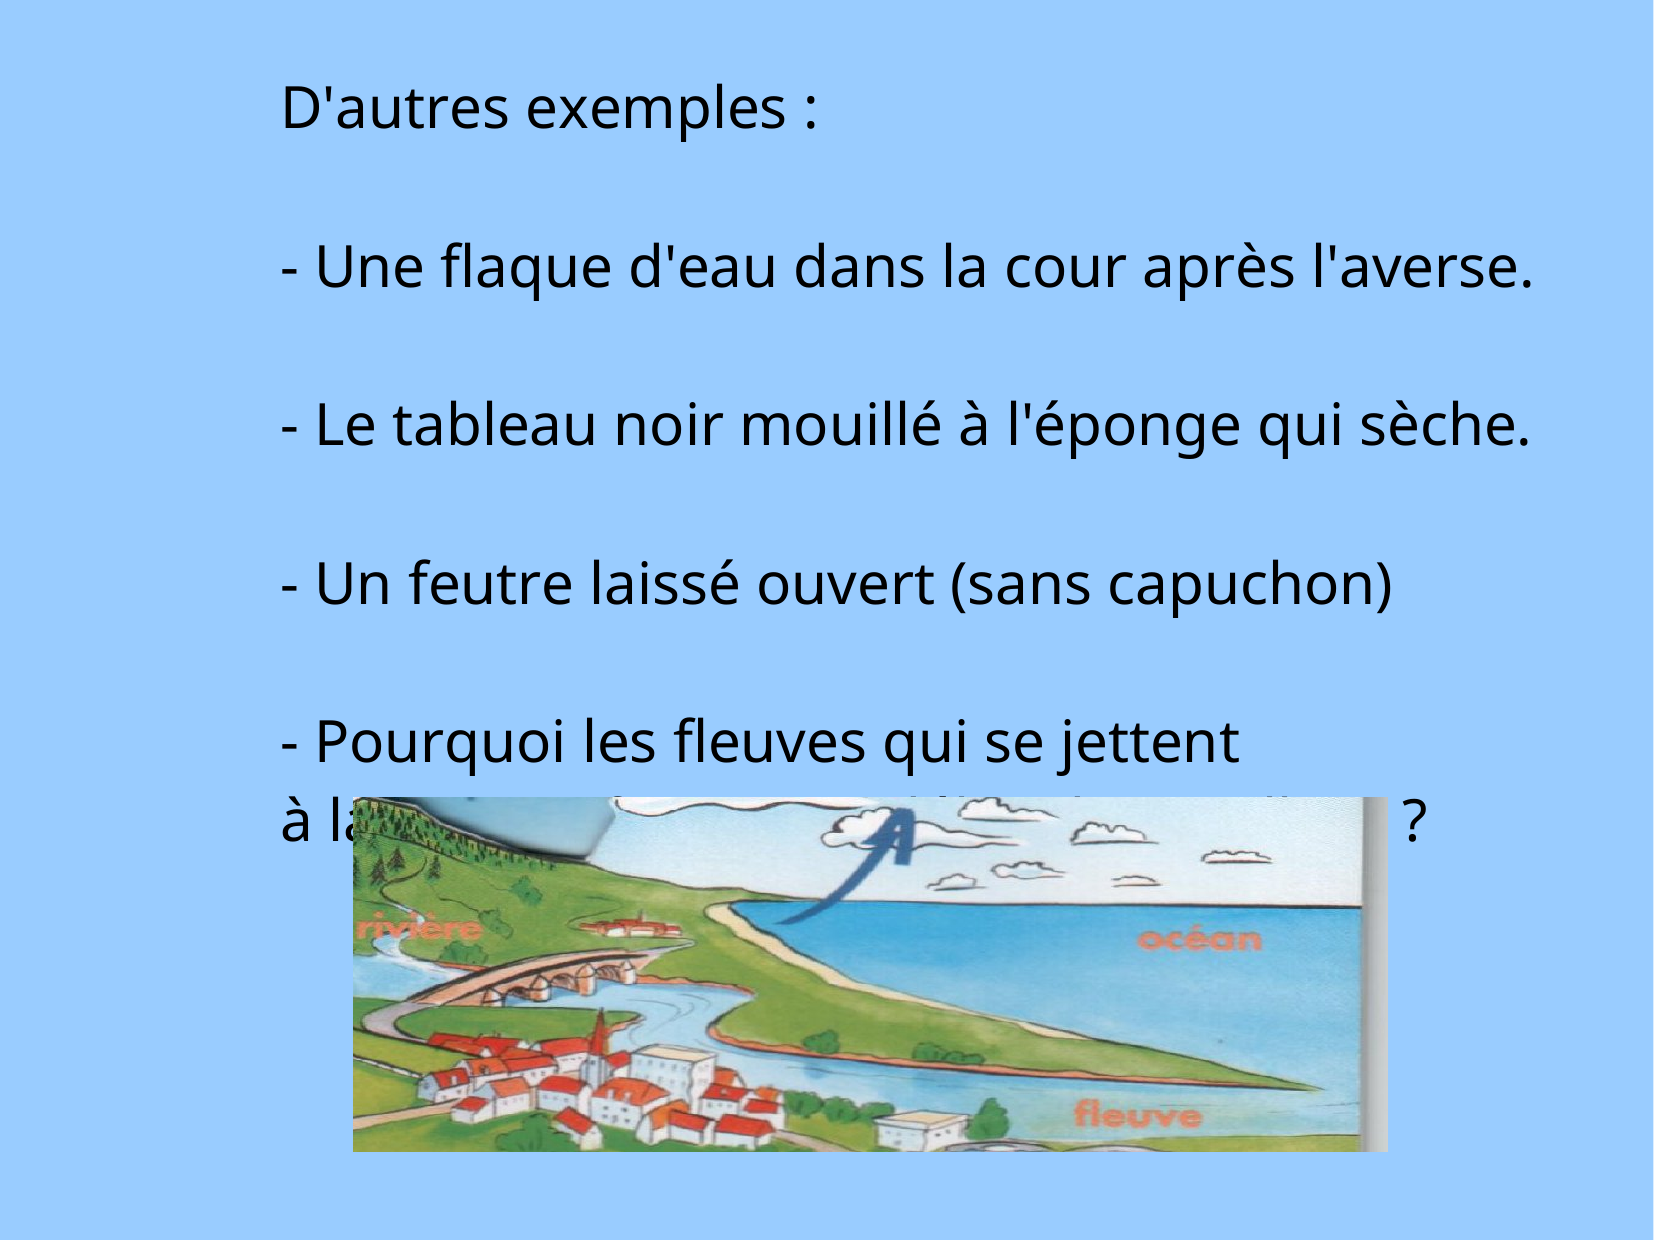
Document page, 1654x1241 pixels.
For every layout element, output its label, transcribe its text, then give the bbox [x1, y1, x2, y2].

text_box D'autres exemples : - Une flaque d'eau dans la cour après l'averse. - Le tableau noir mouillé à l'éponge qui sèche. - Un feutre laissé ouvert (sans capuchon) - Pourquoi les fleuves qui se jettent à la mer ne font pas « déborder » celle-ci ? [265, 59, 1654, 752]
picture [353, 797, 1388, 1152]
